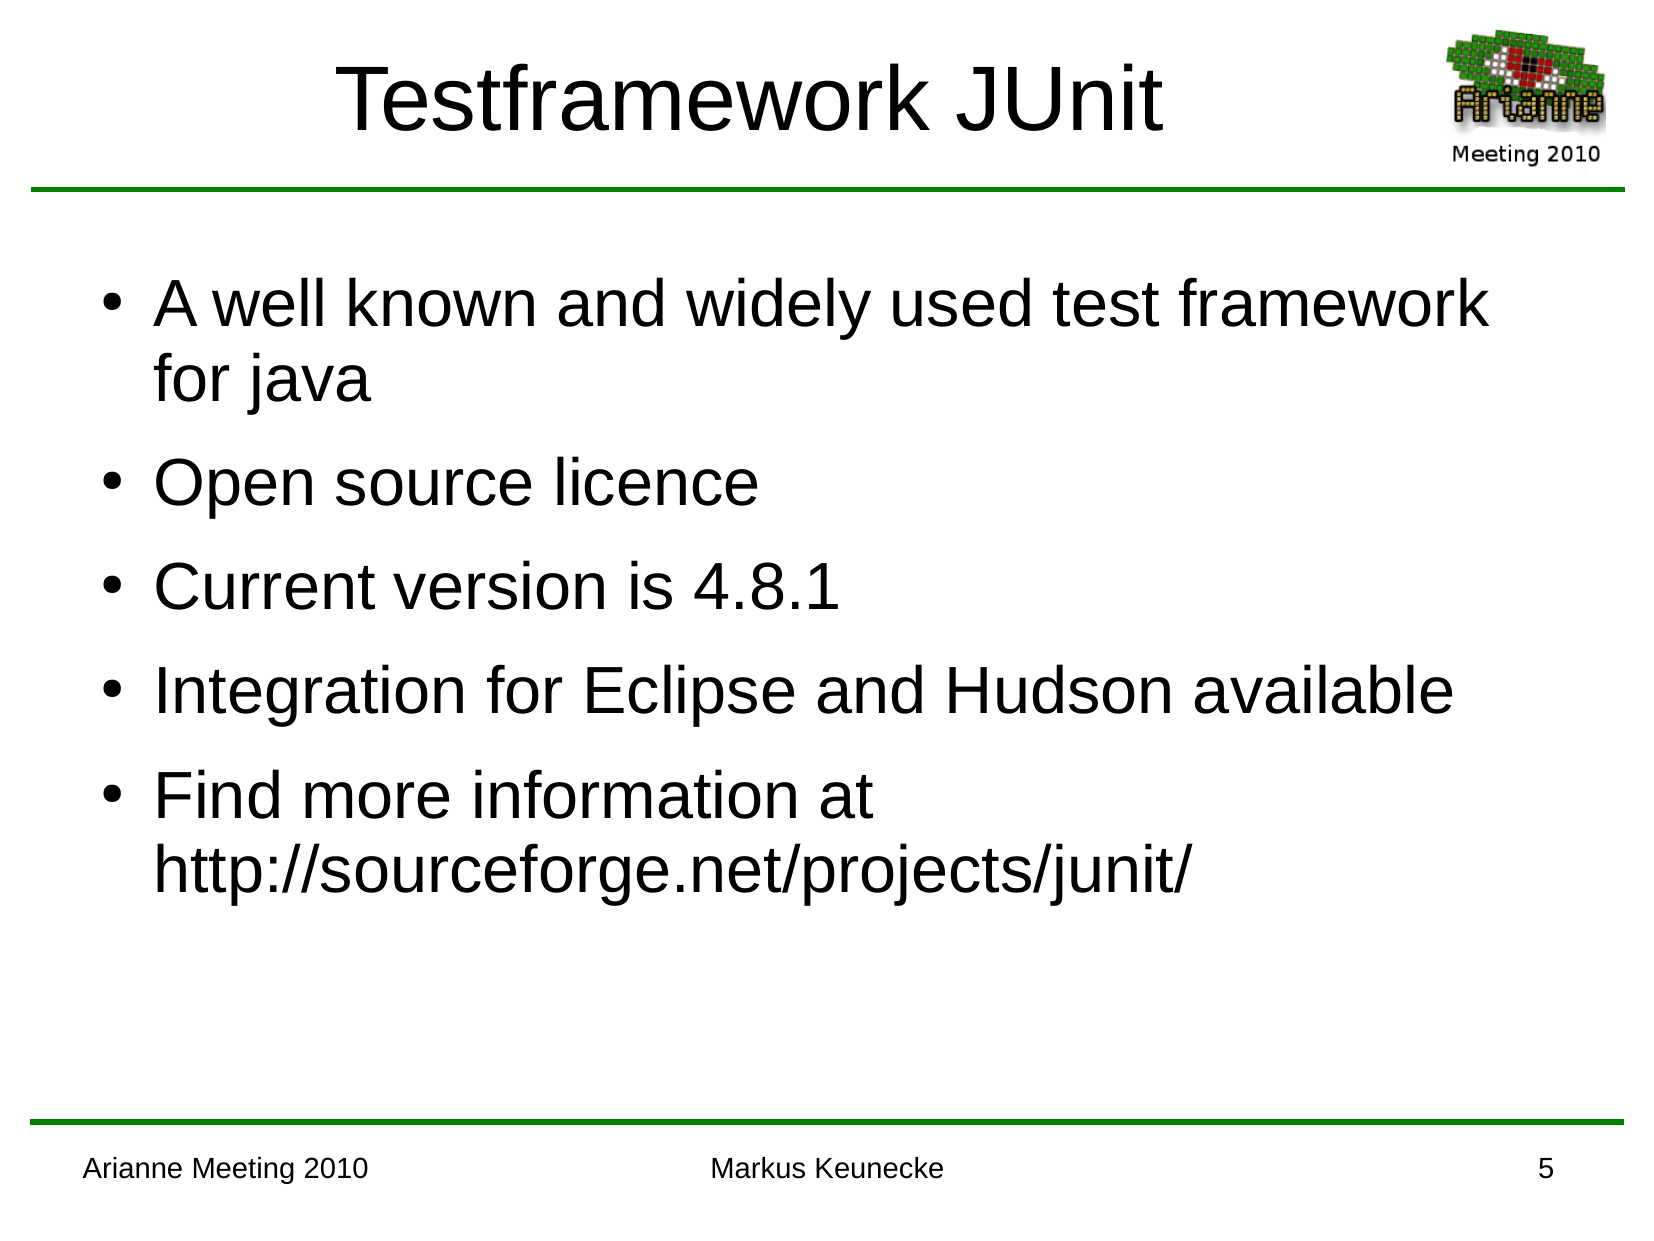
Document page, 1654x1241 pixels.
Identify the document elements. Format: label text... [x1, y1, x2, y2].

list A well known and widely used test framework for java Open source licence Current version is 4.8.1 Integration for Eclipse and Hudson available Find more information at http://sourceforge.net/projects/junit/ [82, 265, 1571, 1109]
title Testframework JUnit [82, 47, 1418, 150]
picture [1446, 29, 1606, 178]
